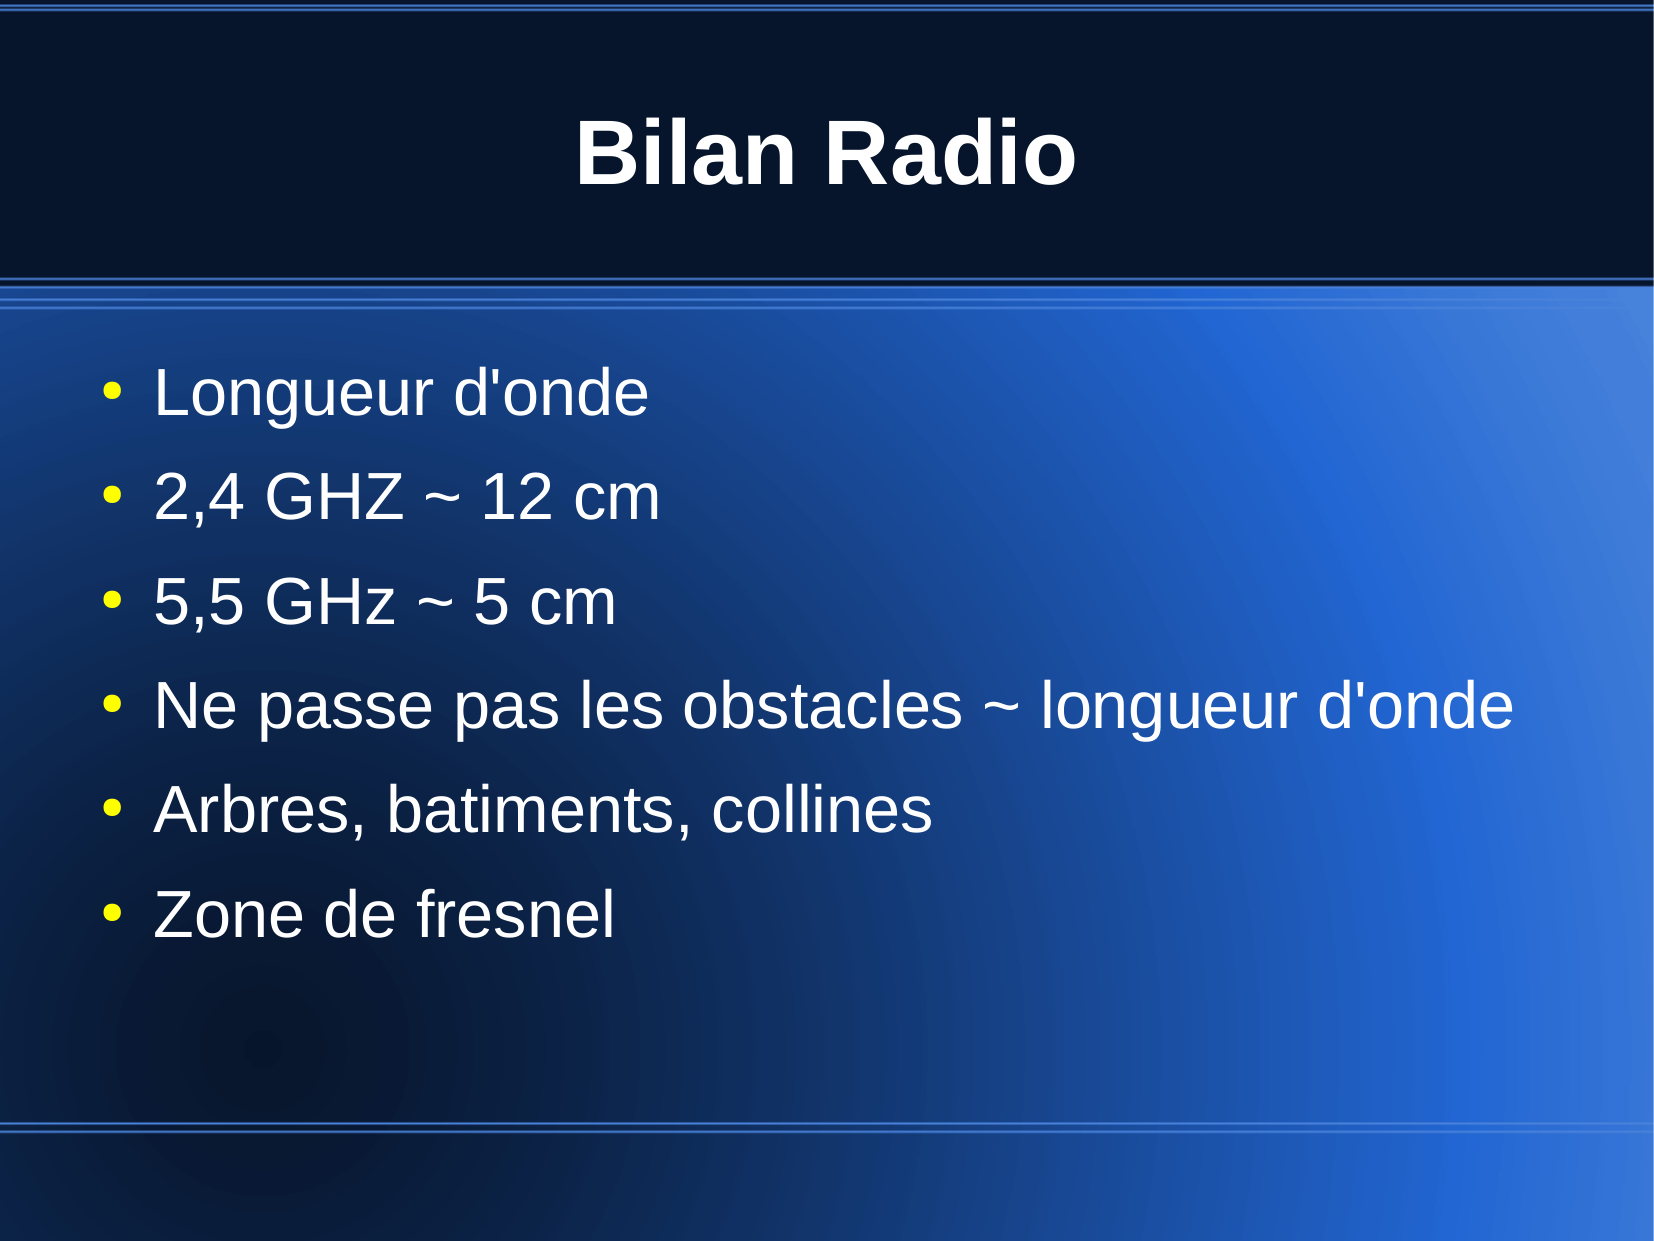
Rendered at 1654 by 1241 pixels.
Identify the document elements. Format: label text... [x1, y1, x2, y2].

list Longueur d'onde 2,4 GHZ ~ 12 cm 5,5 GHz ~ 5 cm Ne passe pas les obstacles ~ longueur d'onde Arbres, batiments, collines Zone de fresnel [82, 355, 1571, 1159]
picture [0, 0, 1654, 1241]
title Bilan Radio [82, 56, 1571, 250]
